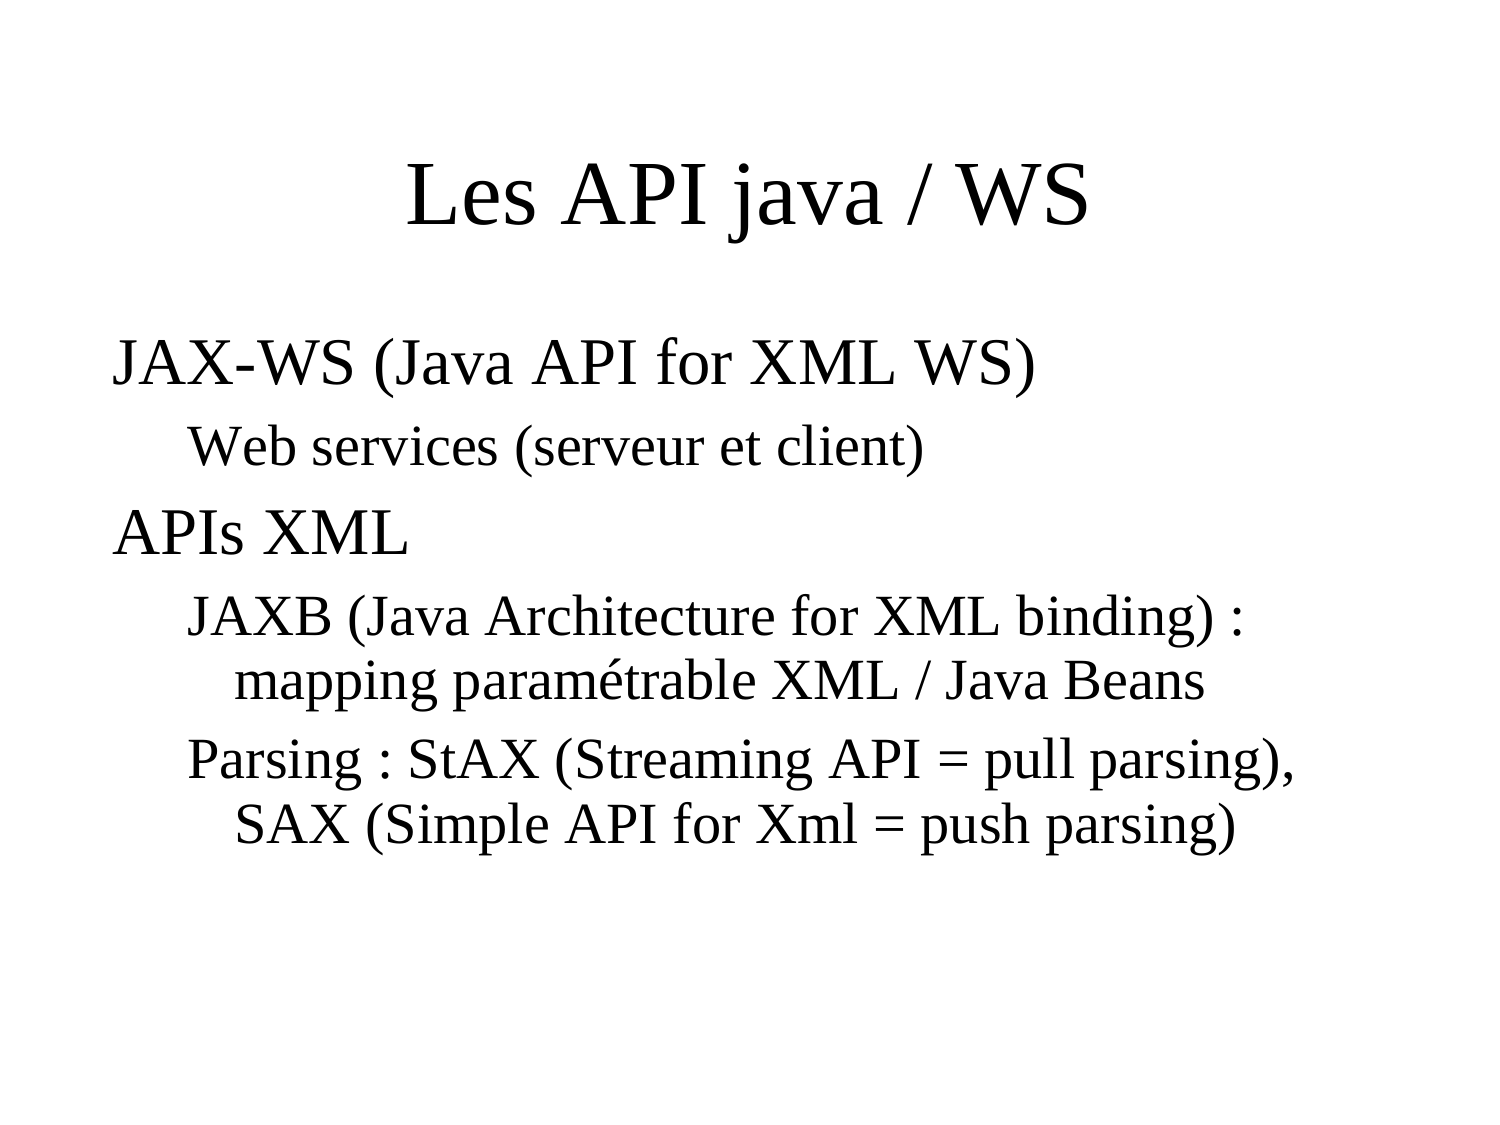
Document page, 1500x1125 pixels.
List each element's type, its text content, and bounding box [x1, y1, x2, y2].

title Les API java / WS [112, 107, 1388, 281]
list JAX-WS (Java API for XML WS) Web services (serveur et client) APIs XML JAXB (Java Architecture for XML binding) : mapping paramétrable XML / Java Beans Parsing : StAX (Streaming API = pull parsing), SAX (Simple API for Xml = push parsing) [112, 324, 1388, 986]
